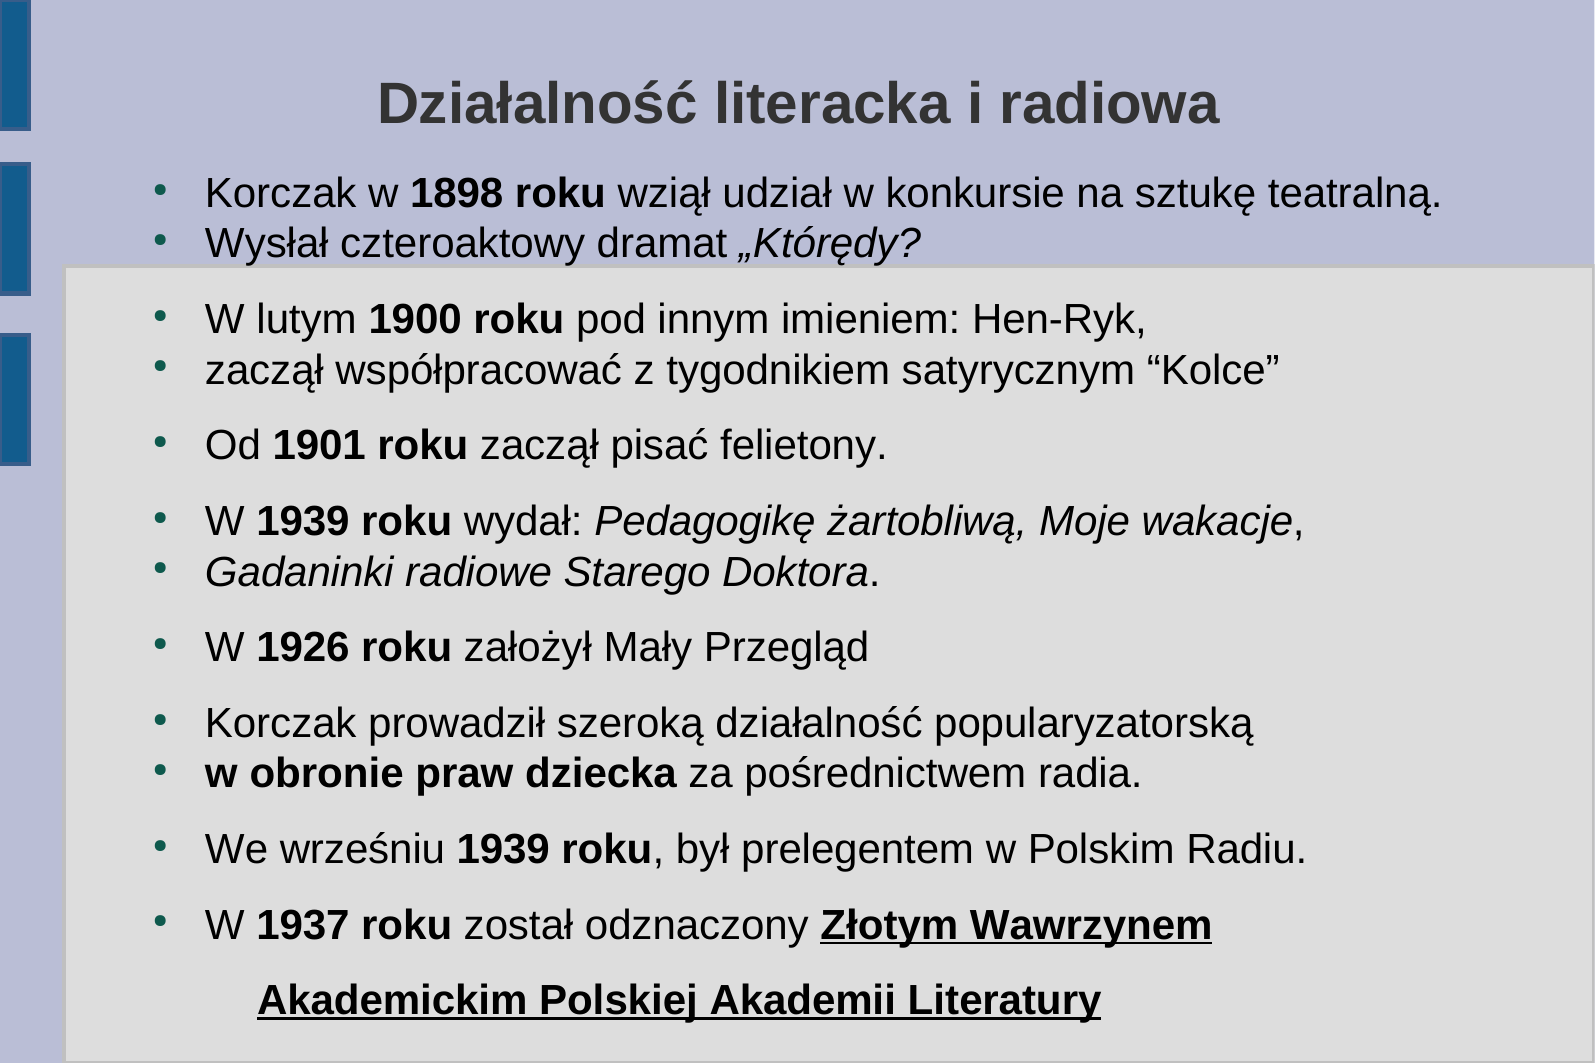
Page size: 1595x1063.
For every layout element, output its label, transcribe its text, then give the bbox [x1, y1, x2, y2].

title Działalność literacka i radiowa [118, 35, 1480, 165]
list Korczak w 1898 roku wziął udział w konkursie na sztukę teatralną. Wysłał czteroaktowy dramat „Którędy? W lutym 1900 roku pod innym imieniem: Hen-Ryk, zaczął współpracować z tygodnikiem satyrycznym “Kolce” Od 1901 roku zaczął pisać felietony. W 1939 roku wydał: Pedagogikę żartobliwą, Moje wakacje, Gadaninki radiowe Starego Doktora. W 1926 roku założył Mały Przegląd Korczak prowadził szeroką działalność popularyzatorską w obronie praw dziecka za pośrednictwem radia. We wrześniu 1939 roku, był prelegentem w Polskim Radiu. W 1937 roku został odznaczony Złotym Wawrzynem Akademickim Polskiej Akademii Literatury [118, 165, 1480, 1028]
